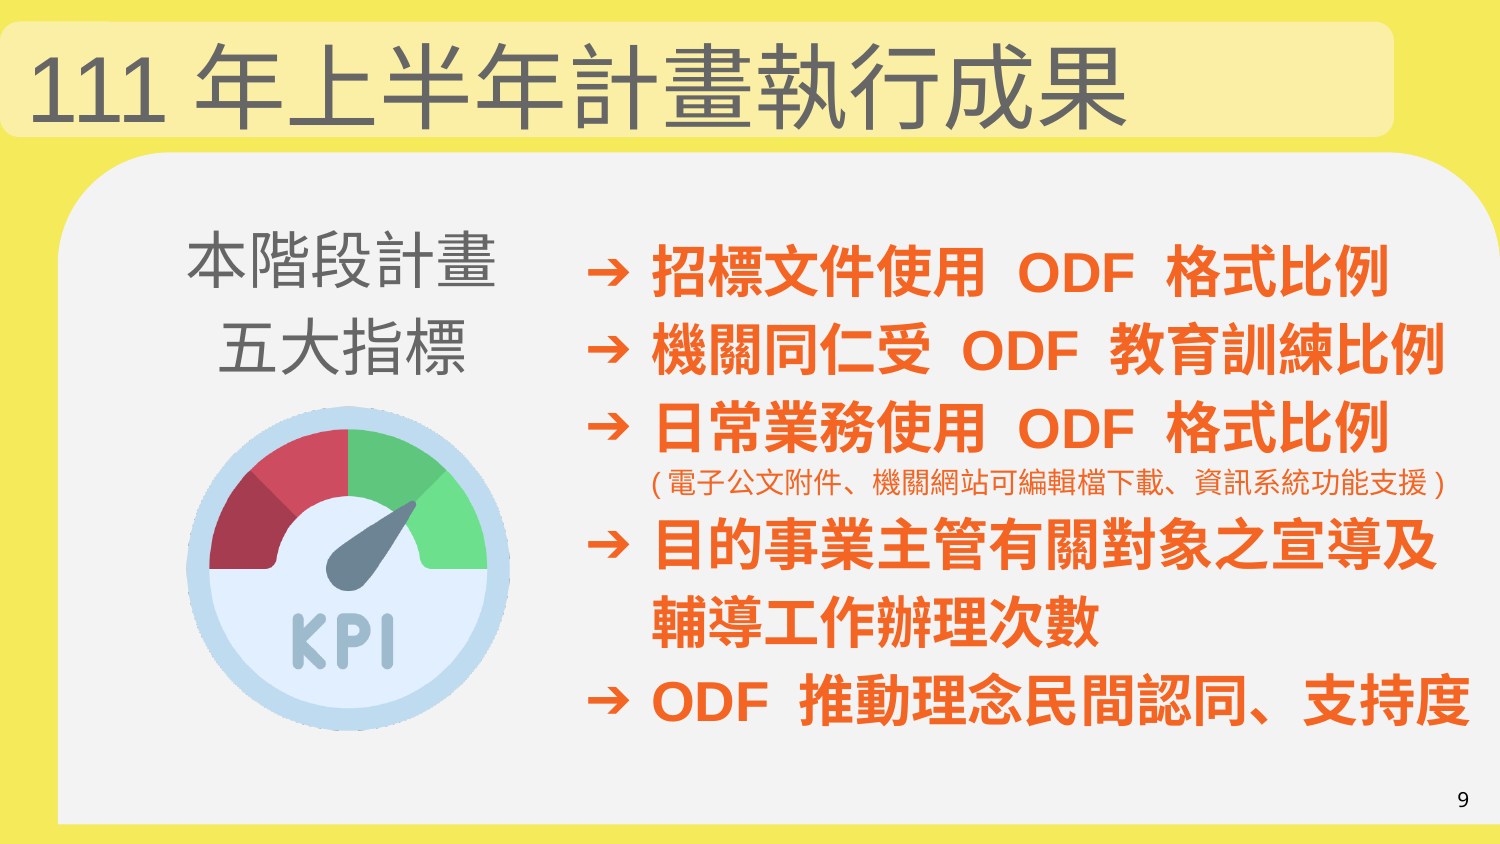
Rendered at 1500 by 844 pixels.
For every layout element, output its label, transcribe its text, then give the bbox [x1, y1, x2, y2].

text_box [0, 23, 11, 136]
text_box [57, 154, 1500, 825]
text_box 111年上半年計畫執行成果 [11, 13, 1411, 157]
picture [181, 401, 515, 736]
text_box 招標文件使用 ODF 格式比例 機關同仁受 ODF 教育訓練比例 日常業務使用 ODF 格式比例 (電子公文附件、機關網站可編輯檔下載、資訊系統功能支援) 目的事業主管有關對象之宣導及輔導工作辦理次數 ODF 推動理念民間認同、支持度 [561, 211, 1488, 748]
slide_number <編號> [1394, 769, 1484, 834]
text_box 本階段計畫 五大指標 [143, 195, 541, 398]
